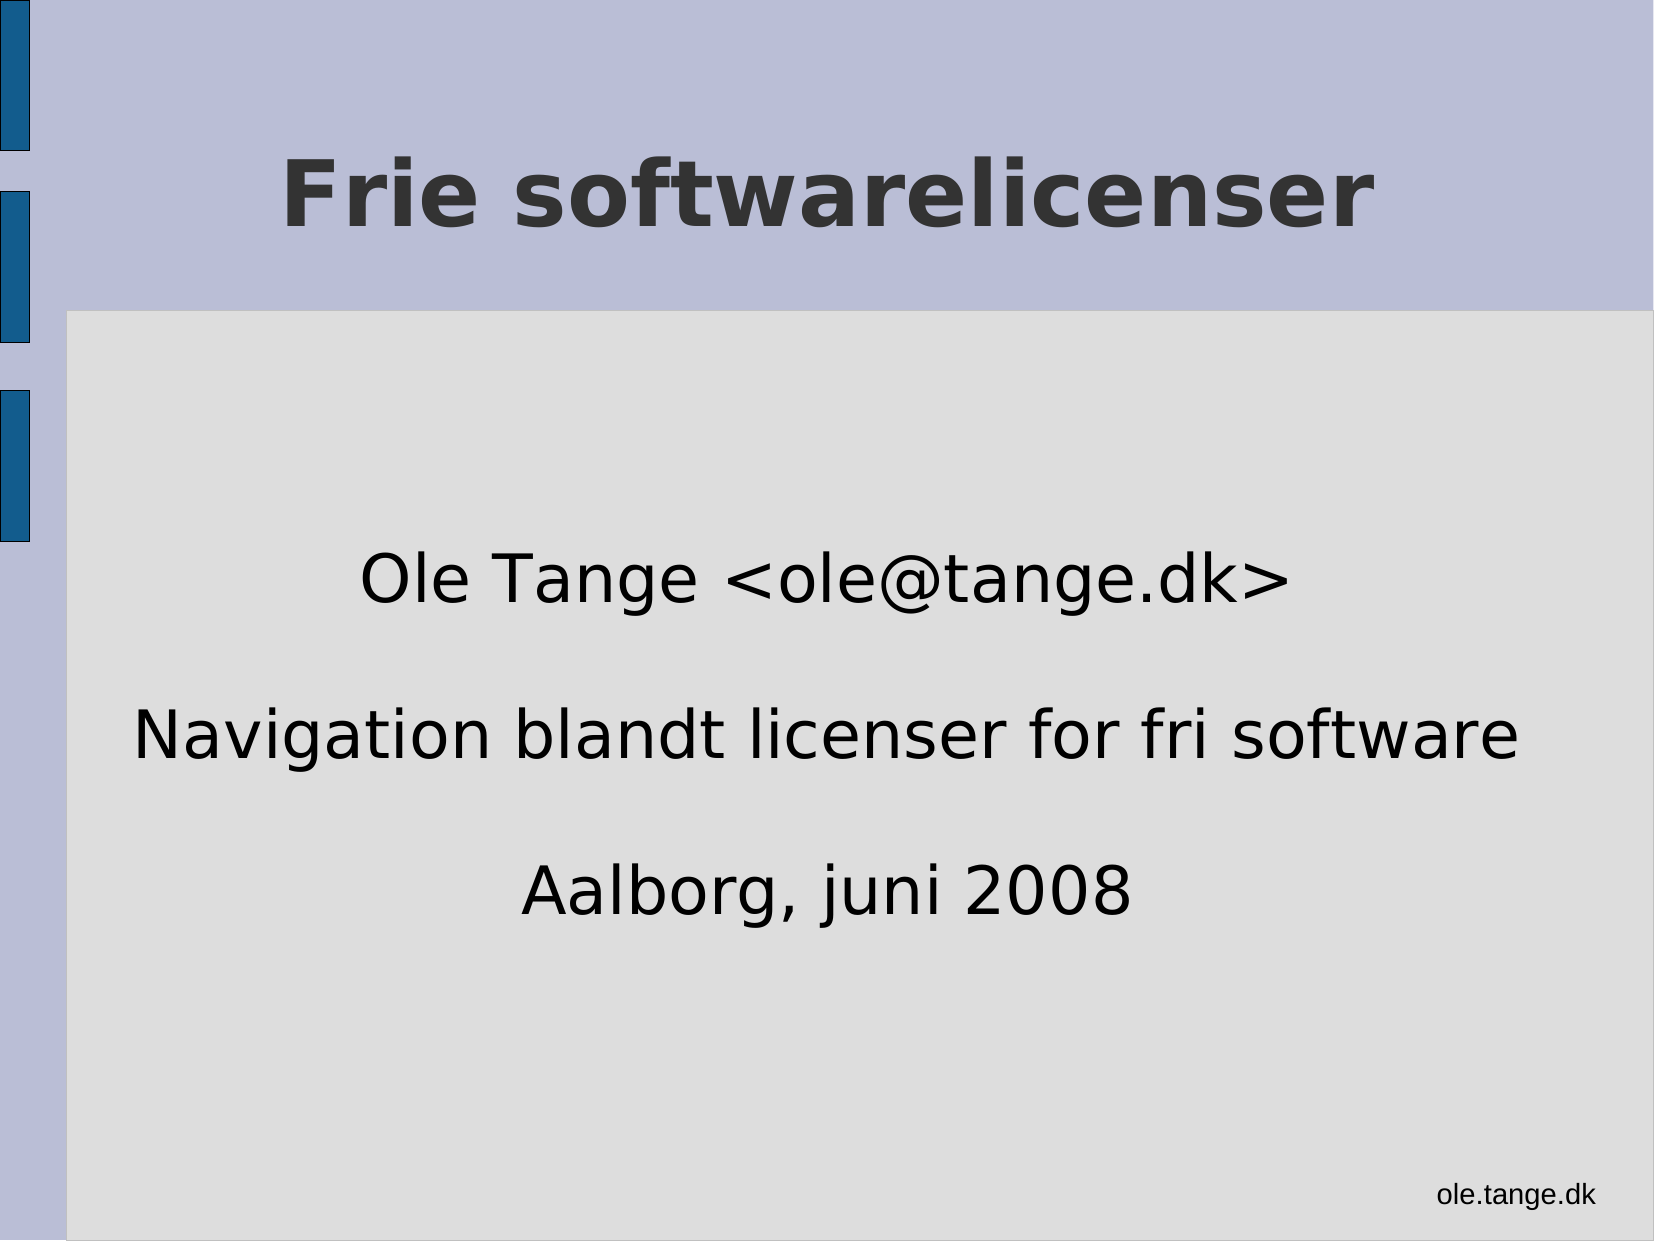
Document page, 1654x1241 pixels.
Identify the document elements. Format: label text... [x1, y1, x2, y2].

title Frie softwarelicenser [121, 91, 1534, 299]
subtitle Ole Tange <ole@tange.dk> Navigation blandt licenser for fri software Aalborg, juni 2008 [121, 344, 1534, 1127]
